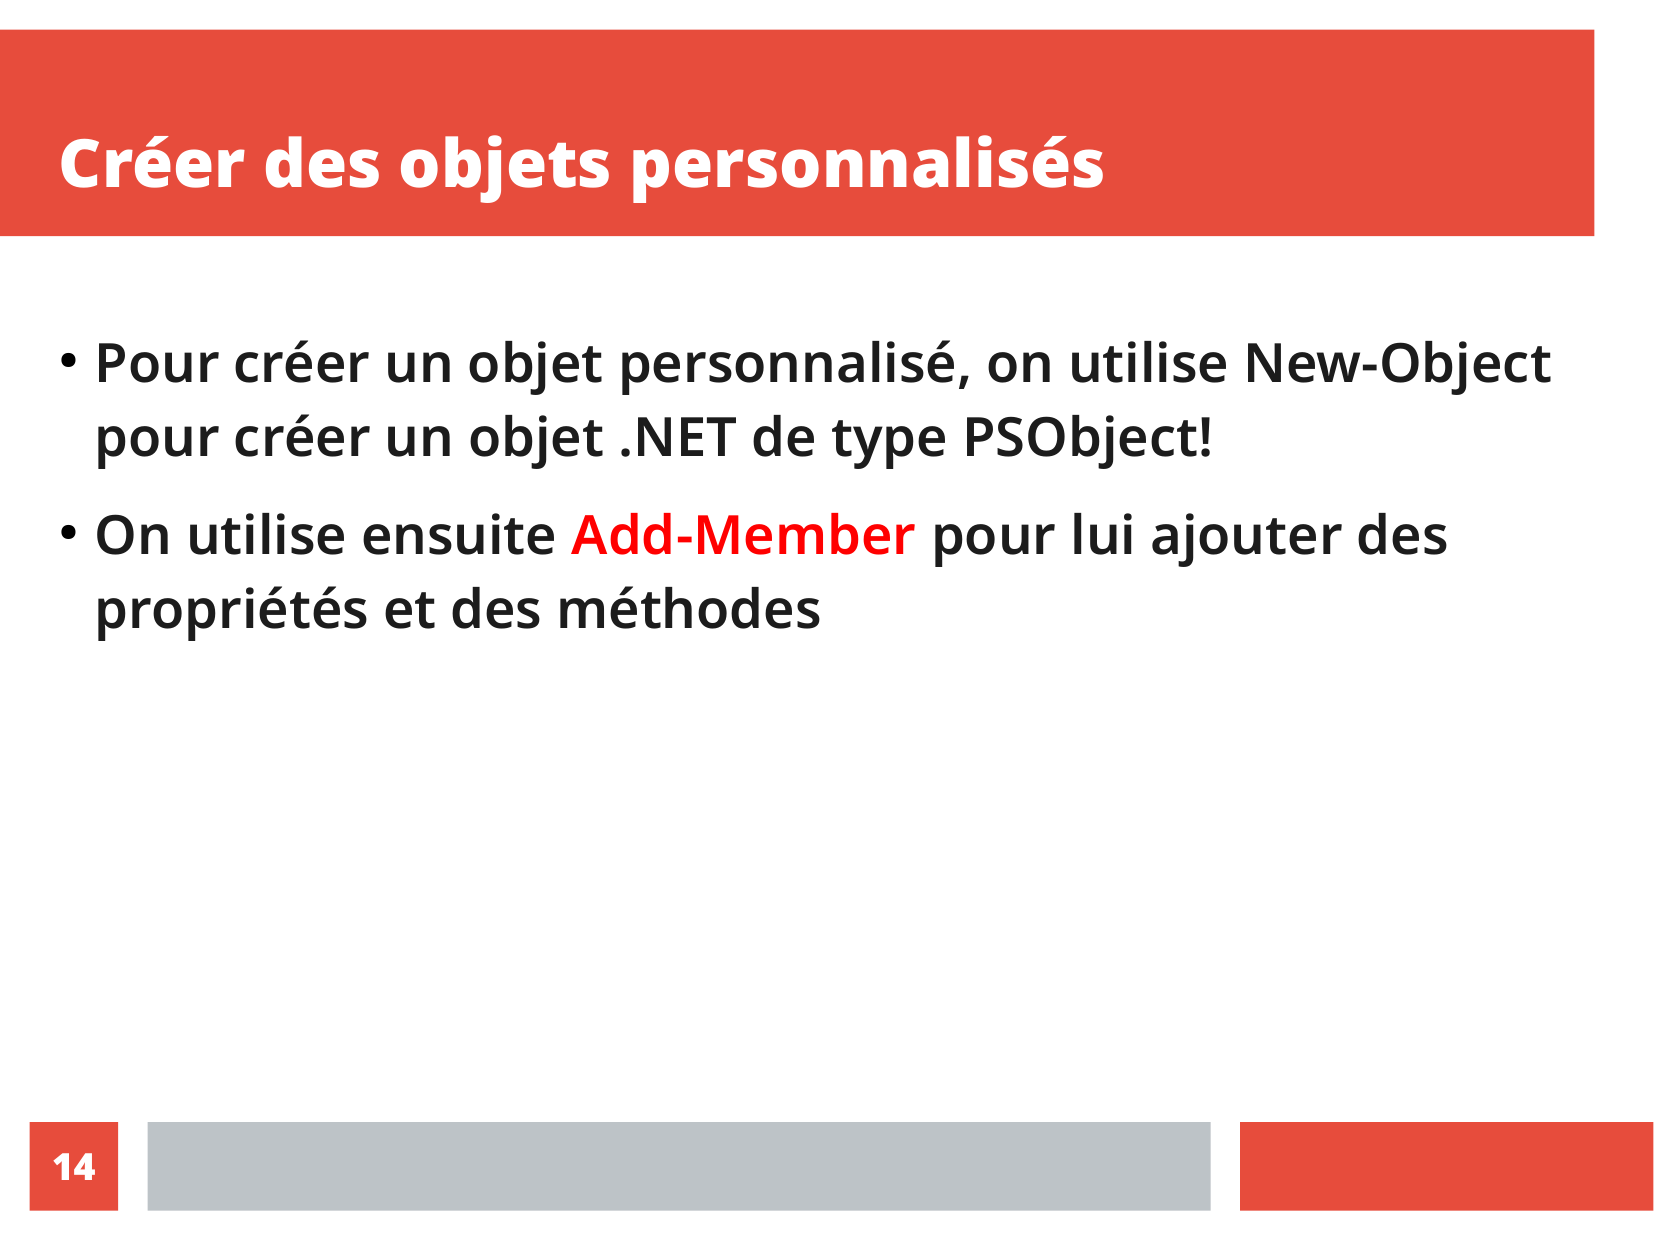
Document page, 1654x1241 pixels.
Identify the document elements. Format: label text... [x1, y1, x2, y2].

list Pour créer un objet personnalisé, on utilise New-Object pour créer un objet .NET de type PSObject! On utilise ensuite Add-Member pour lui ajouter des propriétés et des méthodes [59, 324, 1565, 1093]
title Créer des objets personnalisés [59, 59, 1595, 207]
